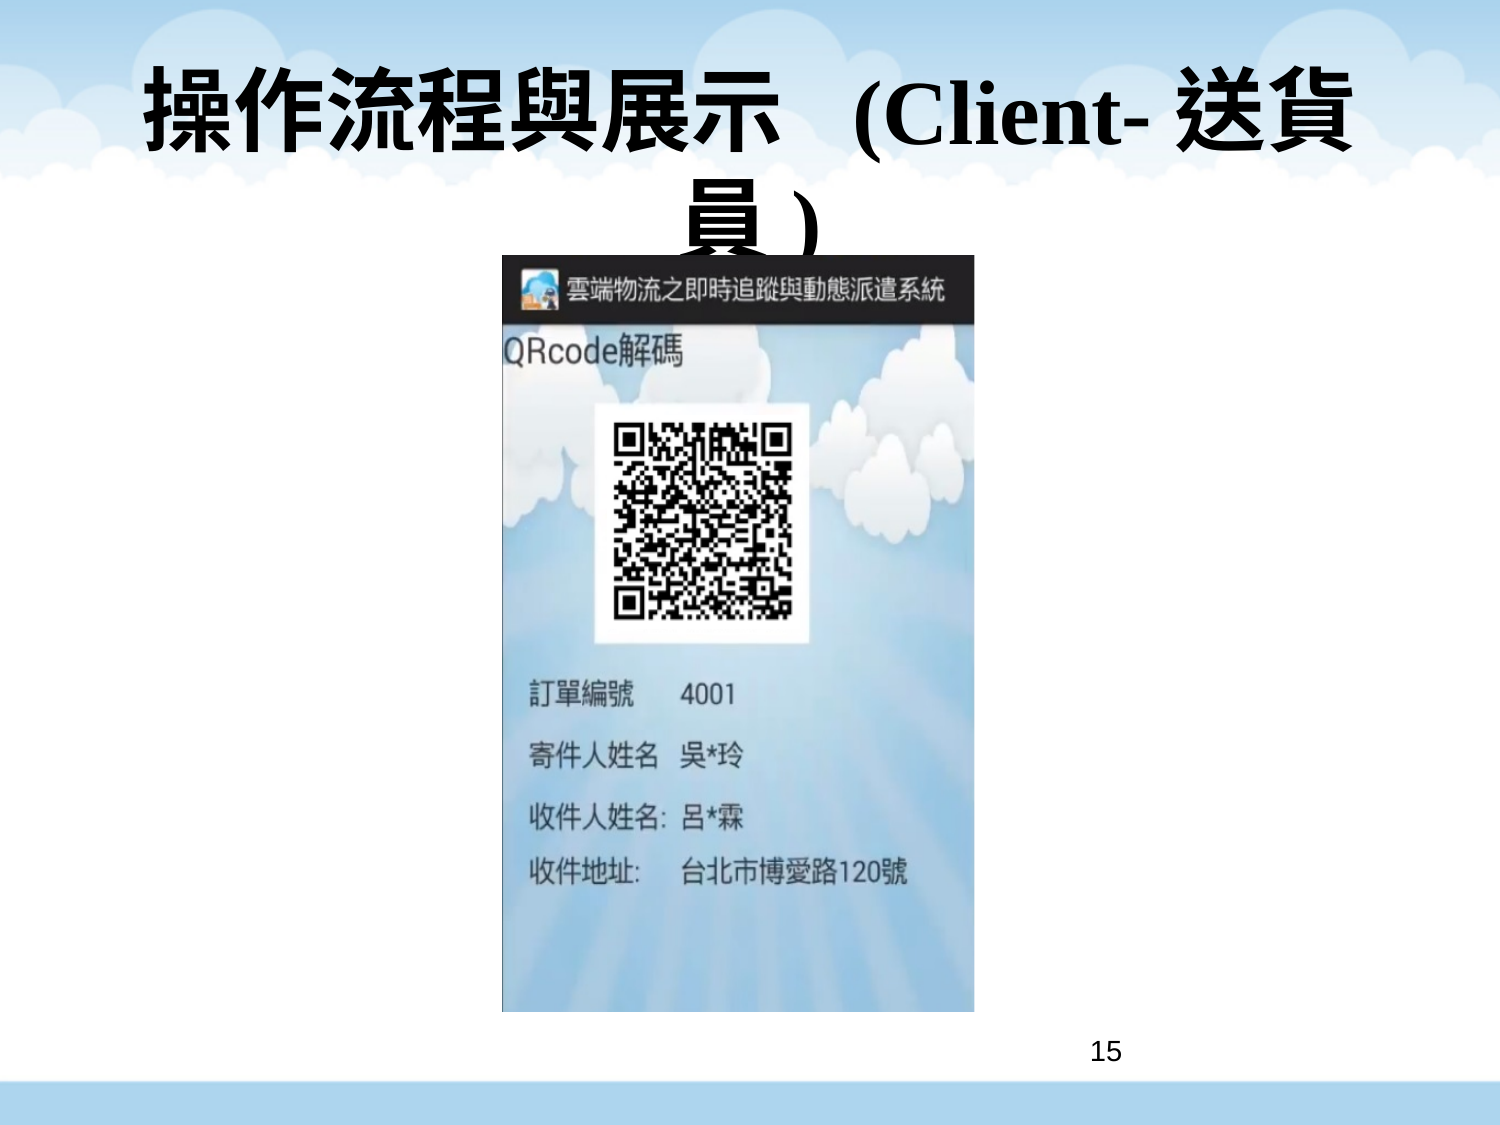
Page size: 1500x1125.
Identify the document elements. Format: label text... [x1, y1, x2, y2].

picture [0, 0, 1500, 1125]
title 操作流程與展示 (Client-送貨員) [75, 45, 1426, 233]
text_box [1074, 1024, 1426, 1103]
